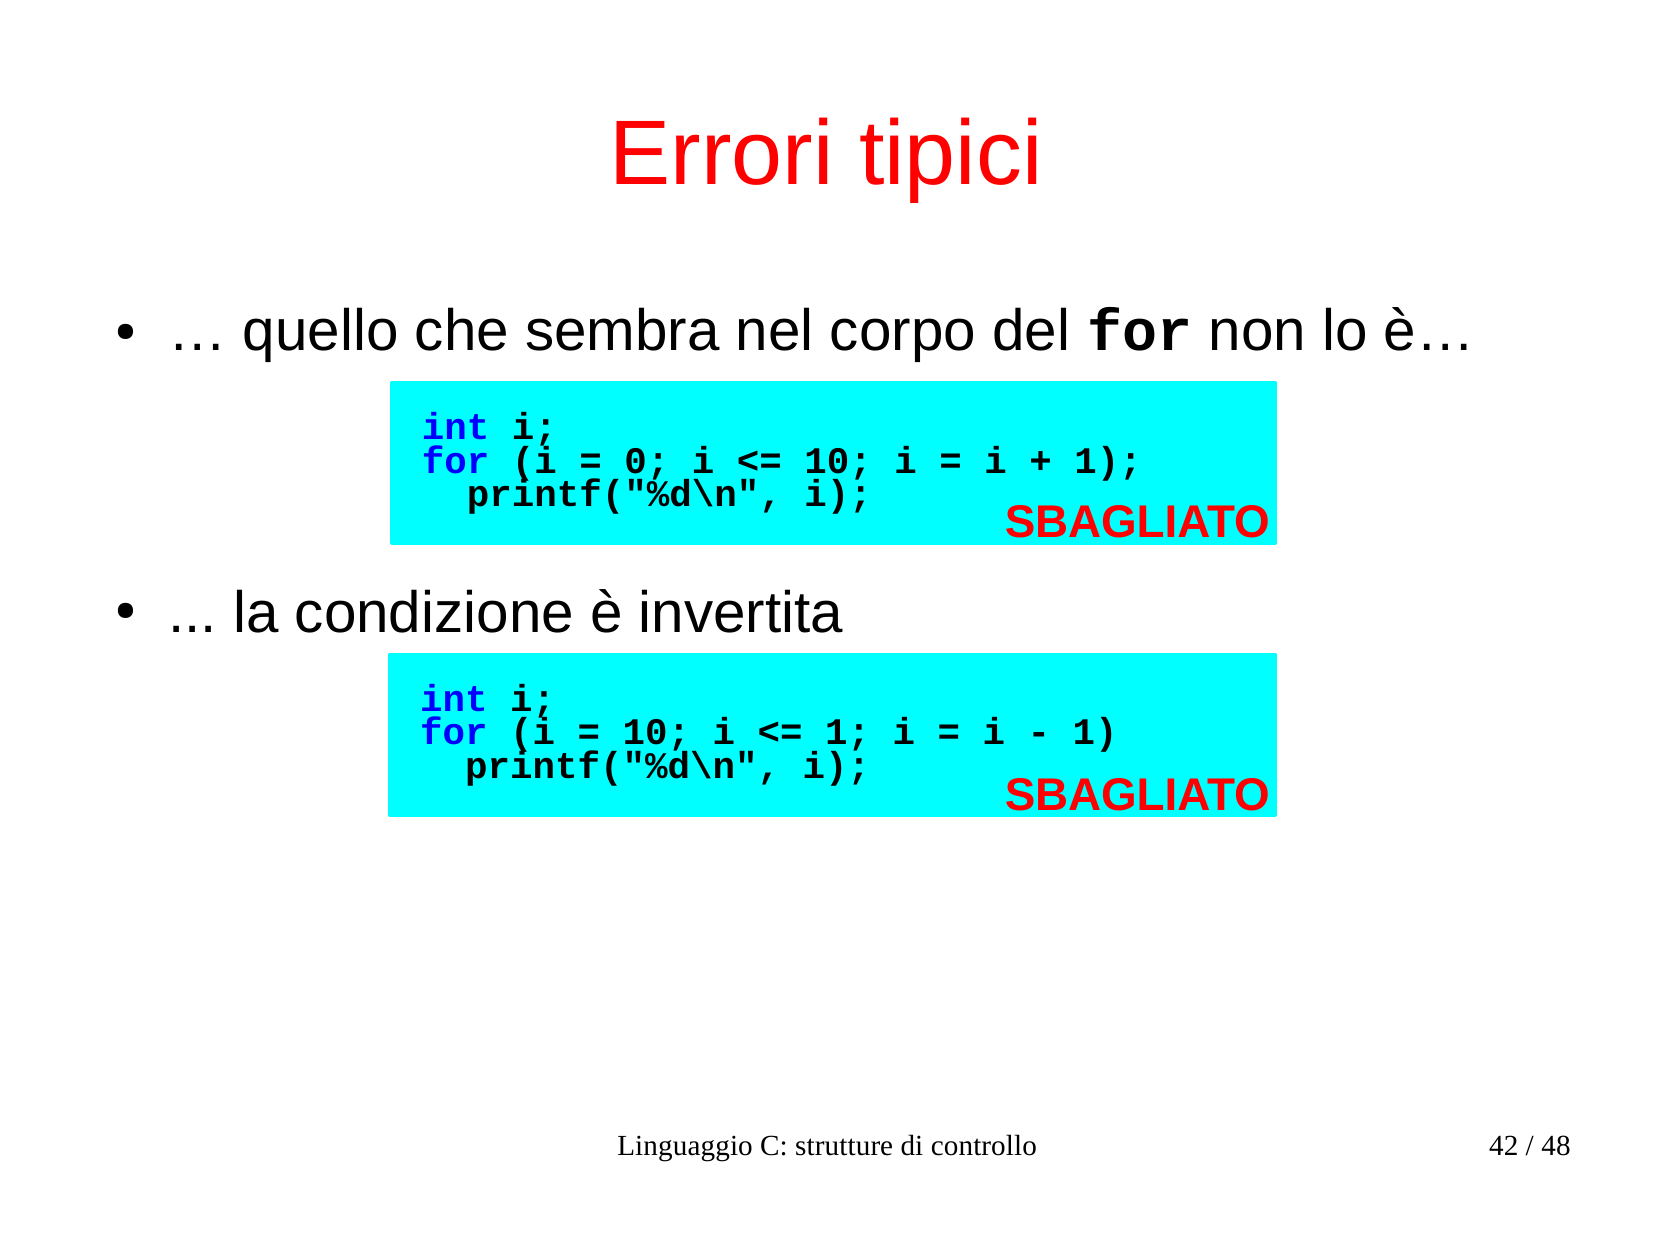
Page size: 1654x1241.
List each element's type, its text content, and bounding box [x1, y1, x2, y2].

text_box SBAGLIATO [990, 488, 1285, 556]
text_box int i; for (i = 10; i <= 1; i = i - 1) printf("%d\n", i); [390, 654, 1276, 816]
text_box int i; for (i = 0; i <= 10; i = i + 1); printf("%d\n", i); [391, 382, 1276, 544]
title Errori tipici [82, 49, 1571, 257]
list … quello che sembra nel corpo del for non lo è… ... la condizione è invertita [82, 290, 1571, 1109]
text_box SBAGLIATO [990, 761, 1285, 828]
